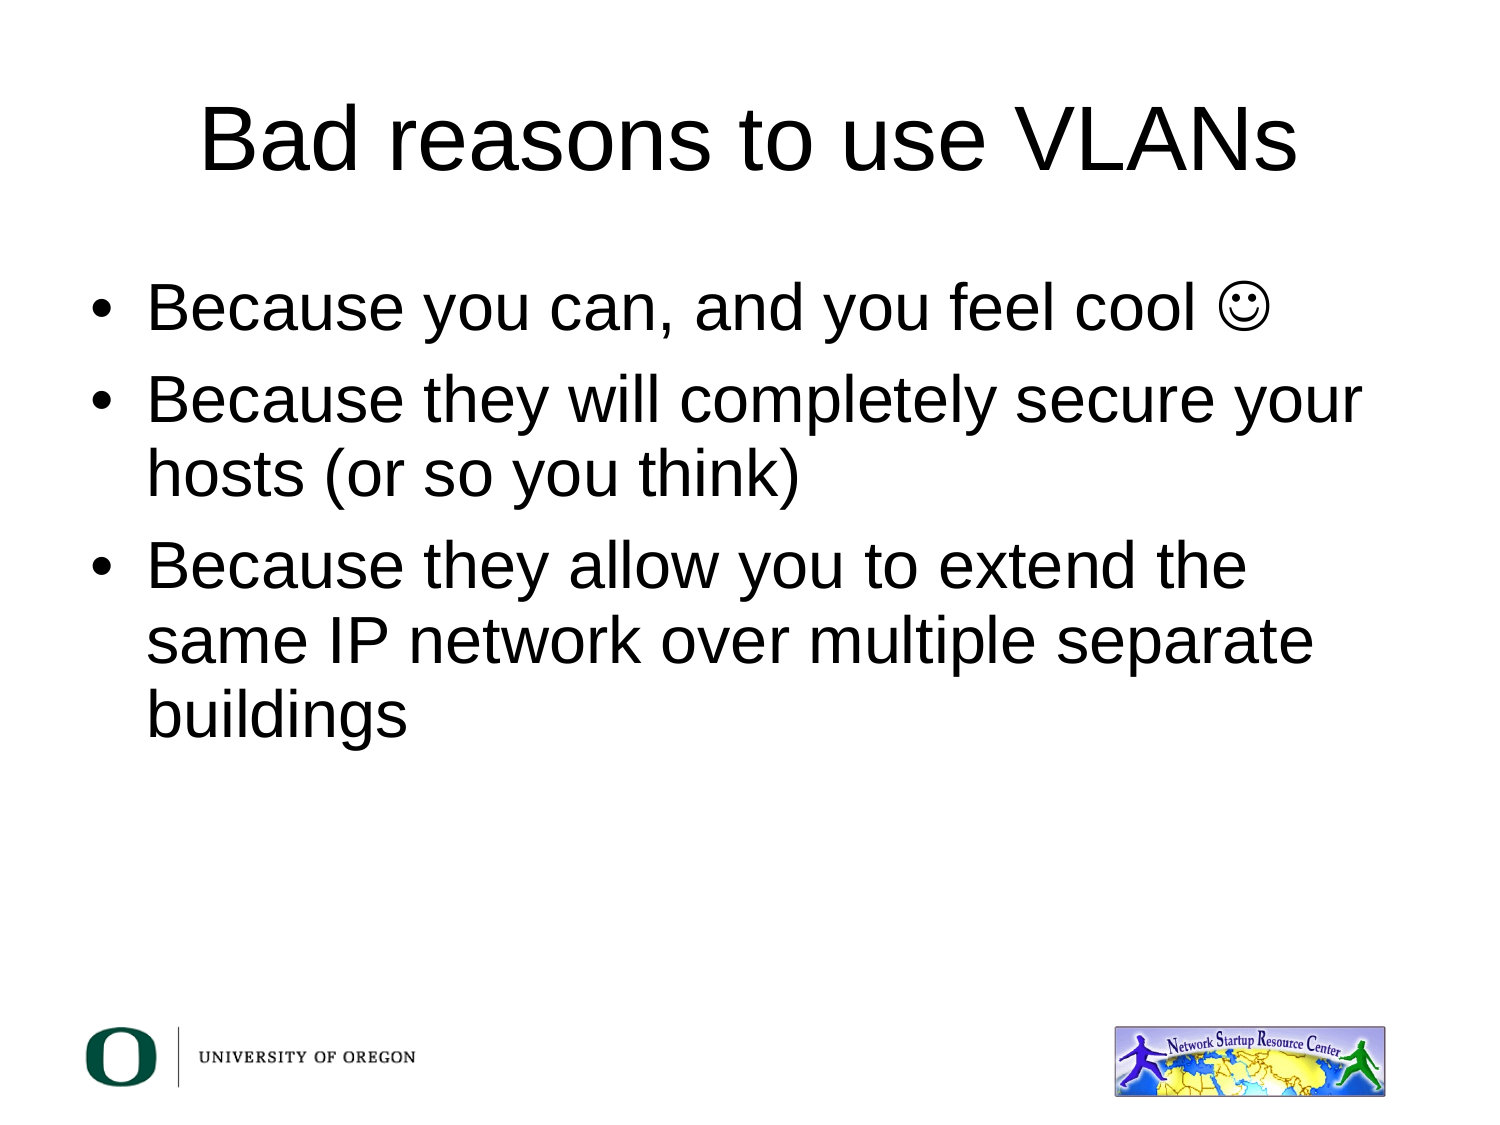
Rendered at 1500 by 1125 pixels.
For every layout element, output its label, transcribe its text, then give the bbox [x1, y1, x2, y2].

list Because you can, and you feel cool  Because they will completely secure your hosts (or so you think) Because they allow you to extend the same IP network over multiple separate buildings [75, 262, 1426, 1005]
picture [1112, 1024, 1388, 1099]
title Bad reasons to use VLANs [75, 45, 1426, 233]
picture [75, 1024, 426, 1090]
